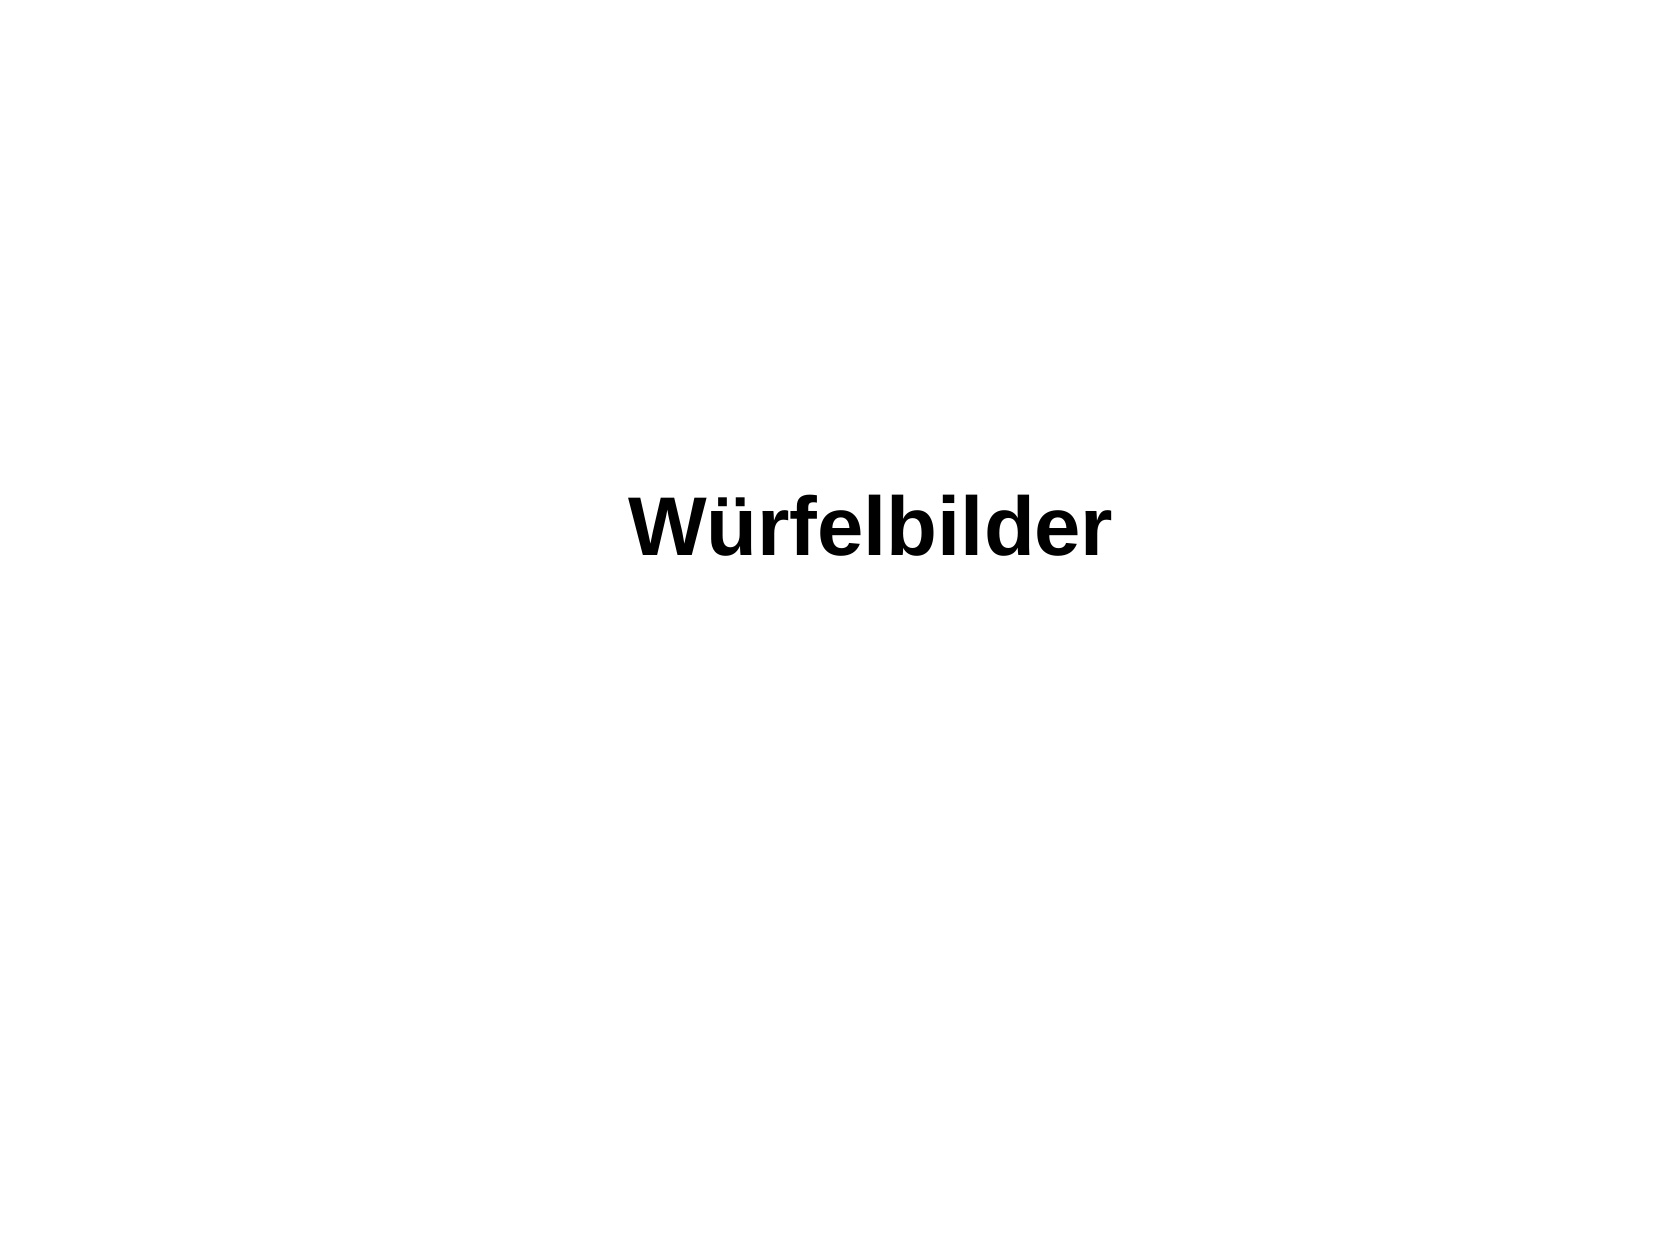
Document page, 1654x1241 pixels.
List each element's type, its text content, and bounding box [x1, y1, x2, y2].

text_box Würfelbilder [177, 472, 1565, 581]
